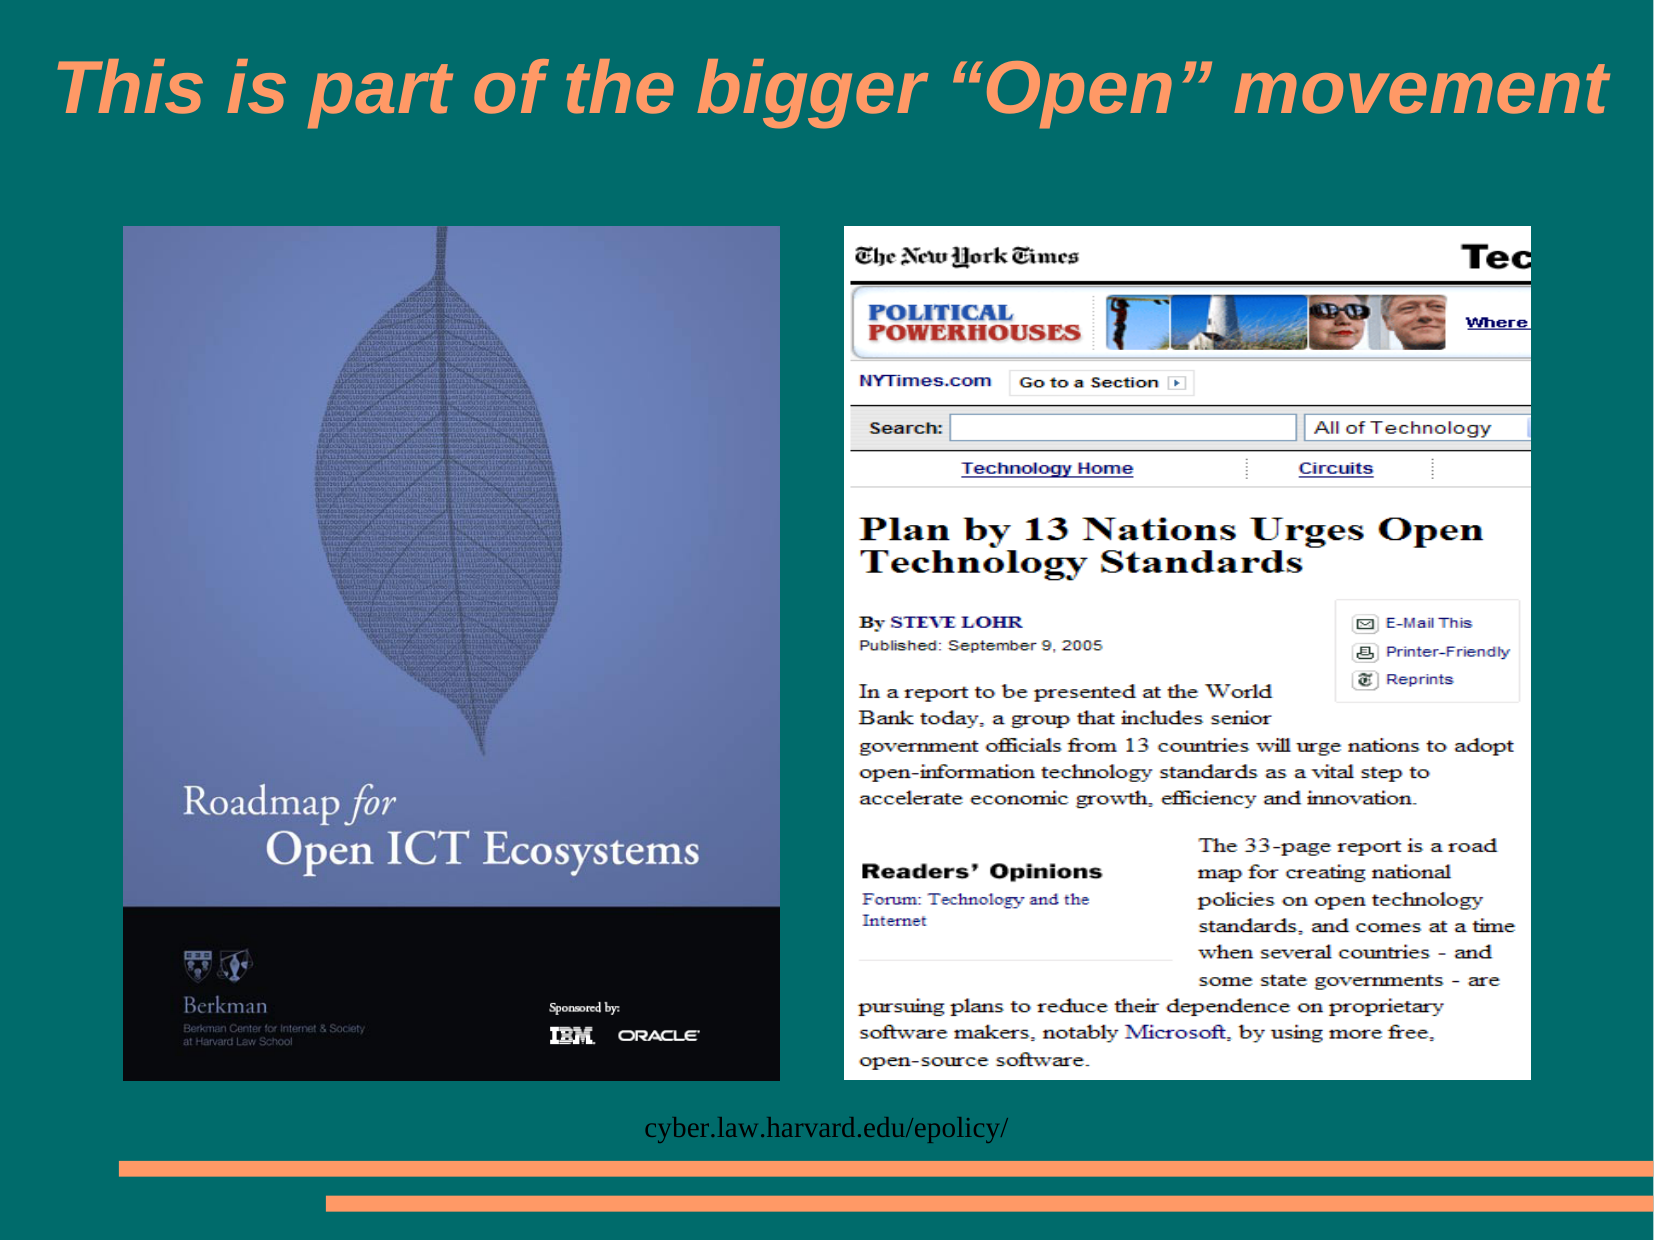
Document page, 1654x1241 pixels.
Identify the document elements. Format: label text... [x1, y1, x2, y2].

text_box cyber.law.harvard.edu/epolicy/ [0, 1103, 1654, 1152]
chart [123, 226, 780, 1081]
title This is part of the bigger “Open” movement [37, 37, 1654, 137]
chart [844, 226, 1531, 1080]
